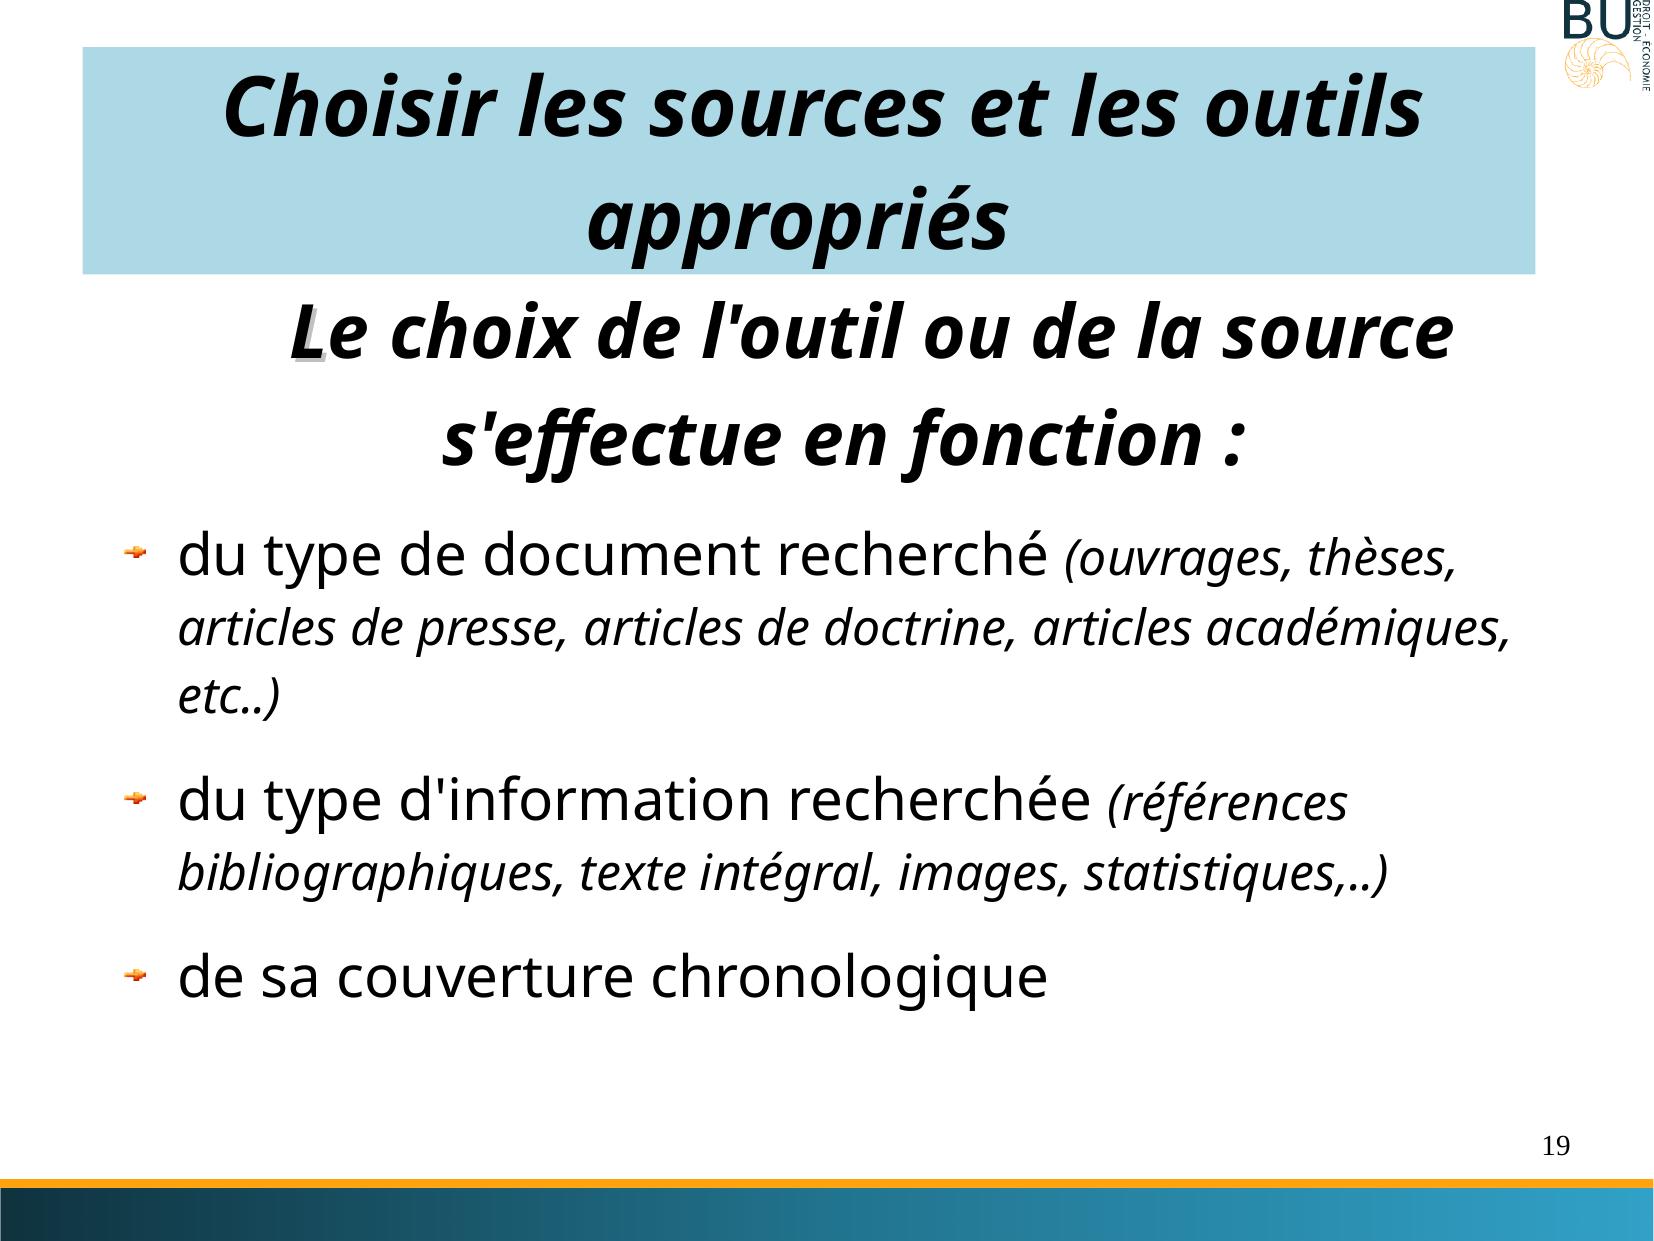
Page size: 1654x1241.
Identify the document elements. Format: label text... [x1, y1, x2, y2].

picture [1564, 0, 1652, 91]
picture [0, 1179, 1654, 1241]
title Le choix de l'outil ou de la source s'effectue en fonction : [70, 282, 1619, 567]
text_box Choisir les sources et les outils appropriés [82, 47, 1536, 261]
list du type de document recherché (ouvrages, thèses, articles de presse, articles de doctrine, articles académiques, etc..) du type d'information recherchée (références bibliographiques, texte intégral, images, statistiques,..) de sa couverture chronologique [106, 295, 1595, 1075]
